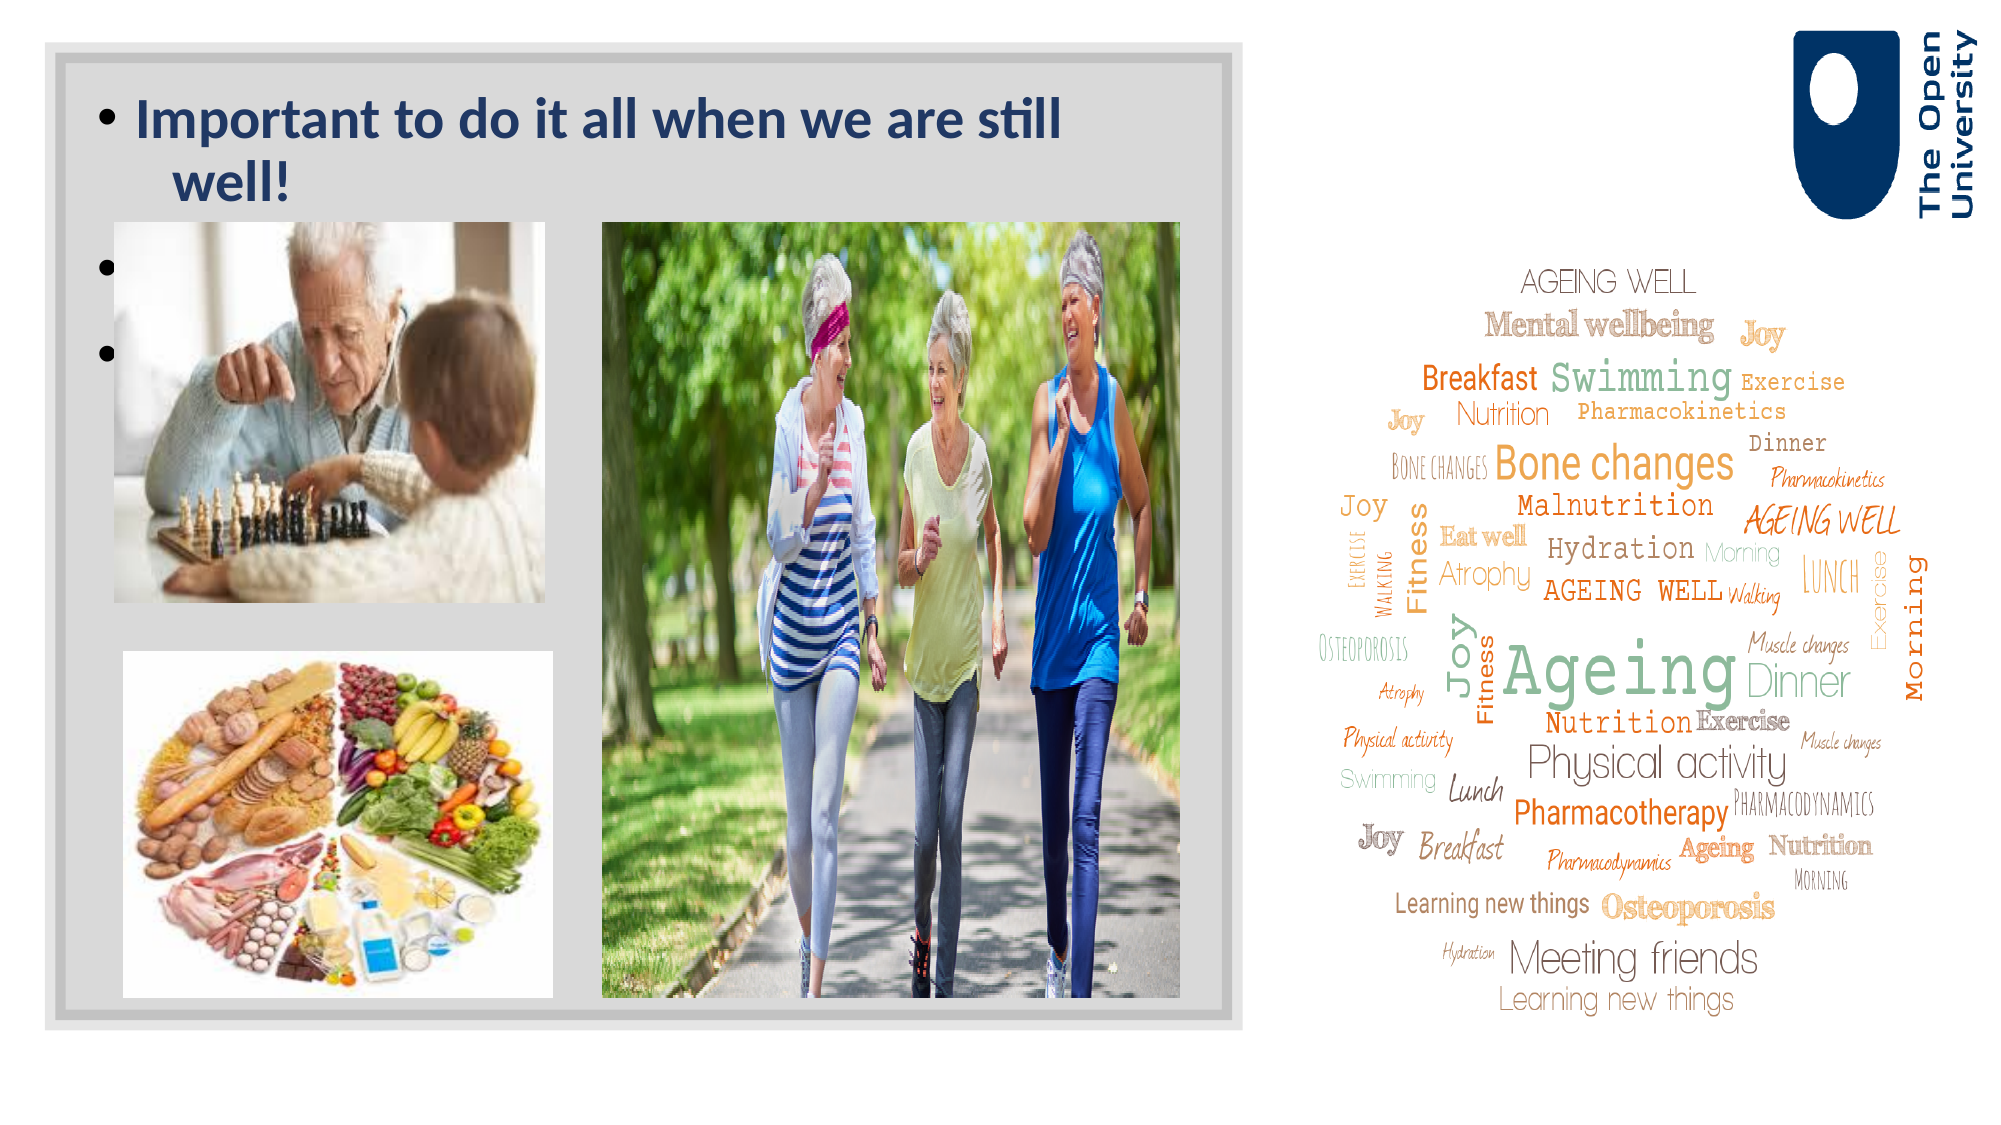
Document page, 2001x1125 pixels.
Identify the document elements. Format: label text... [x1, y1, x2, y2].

picture [114, 222, 545, 603]
text_box [55, 53, 1232, 1020]
list Important to do it all when we are still well! [82, 80, 1210, 998]
picture [602, 222, 1180, 998]
picture [123, 651, 553, 998]
picture [1291, 27, 1978, 1063]
